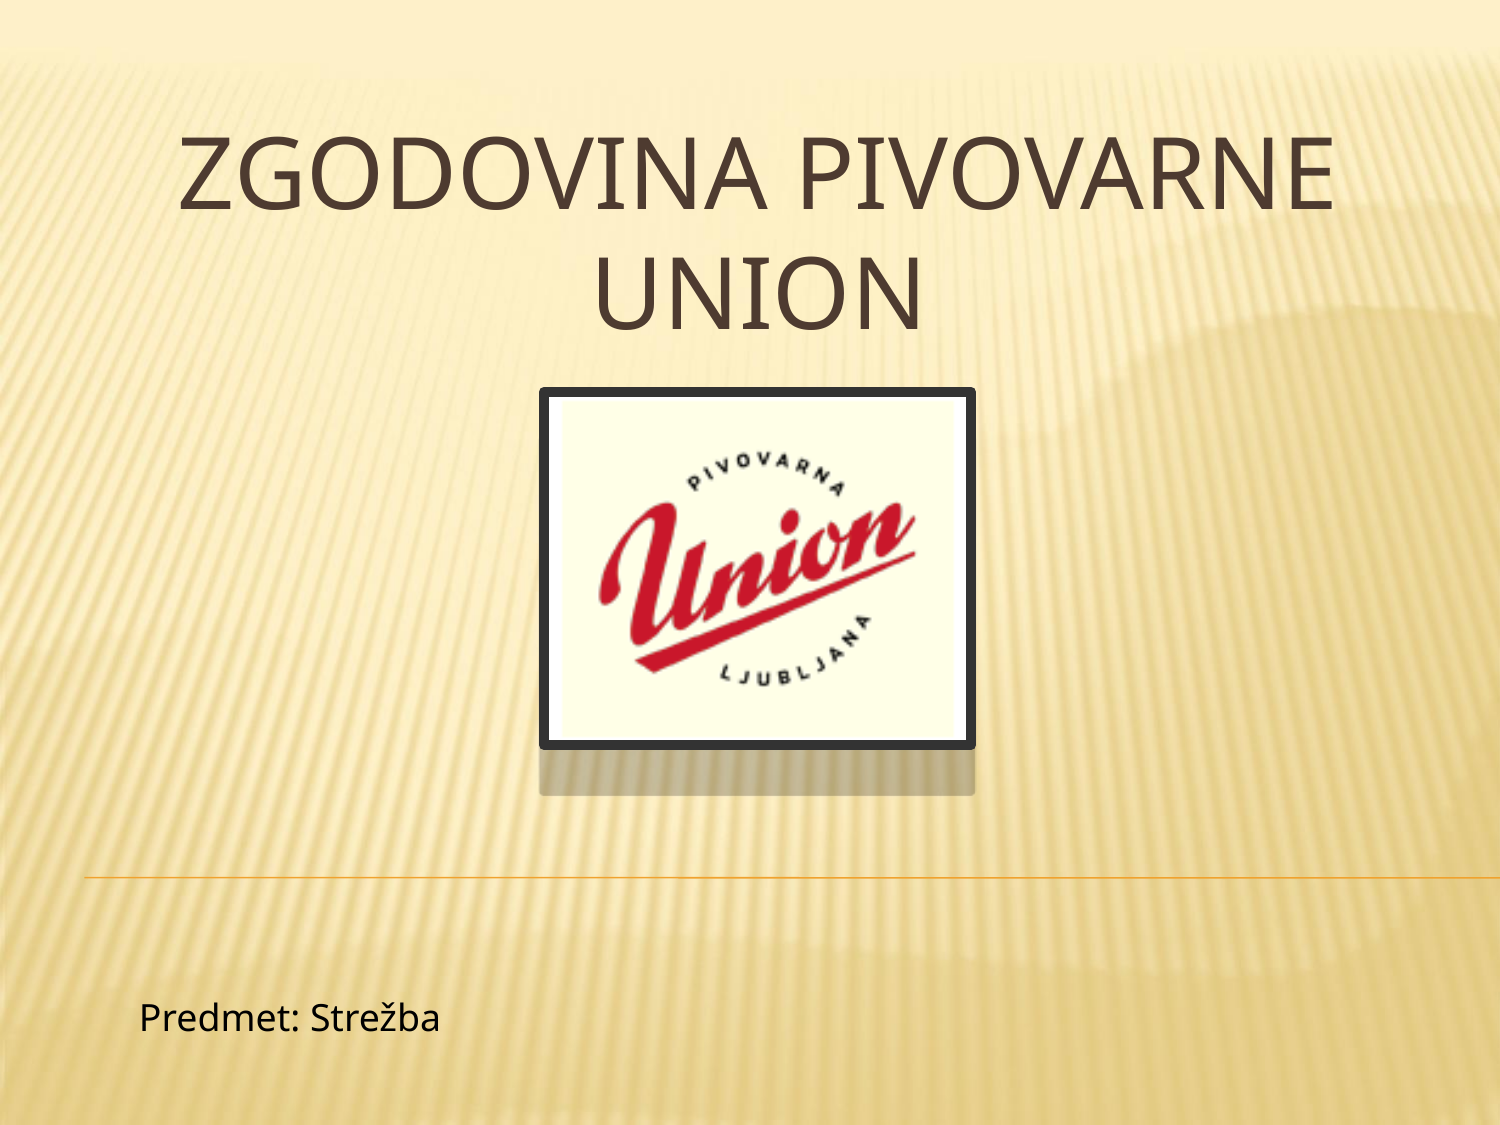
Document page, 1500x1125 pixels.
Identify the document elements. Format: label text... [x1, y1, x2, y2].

subtitle Predmet: Strežba [123, 881, 1069, 1047]
title ZGODOVINA PIVOVARNE UNION [64, 101, 1453, 374]
picture [0, 0, 1500, 1125]
